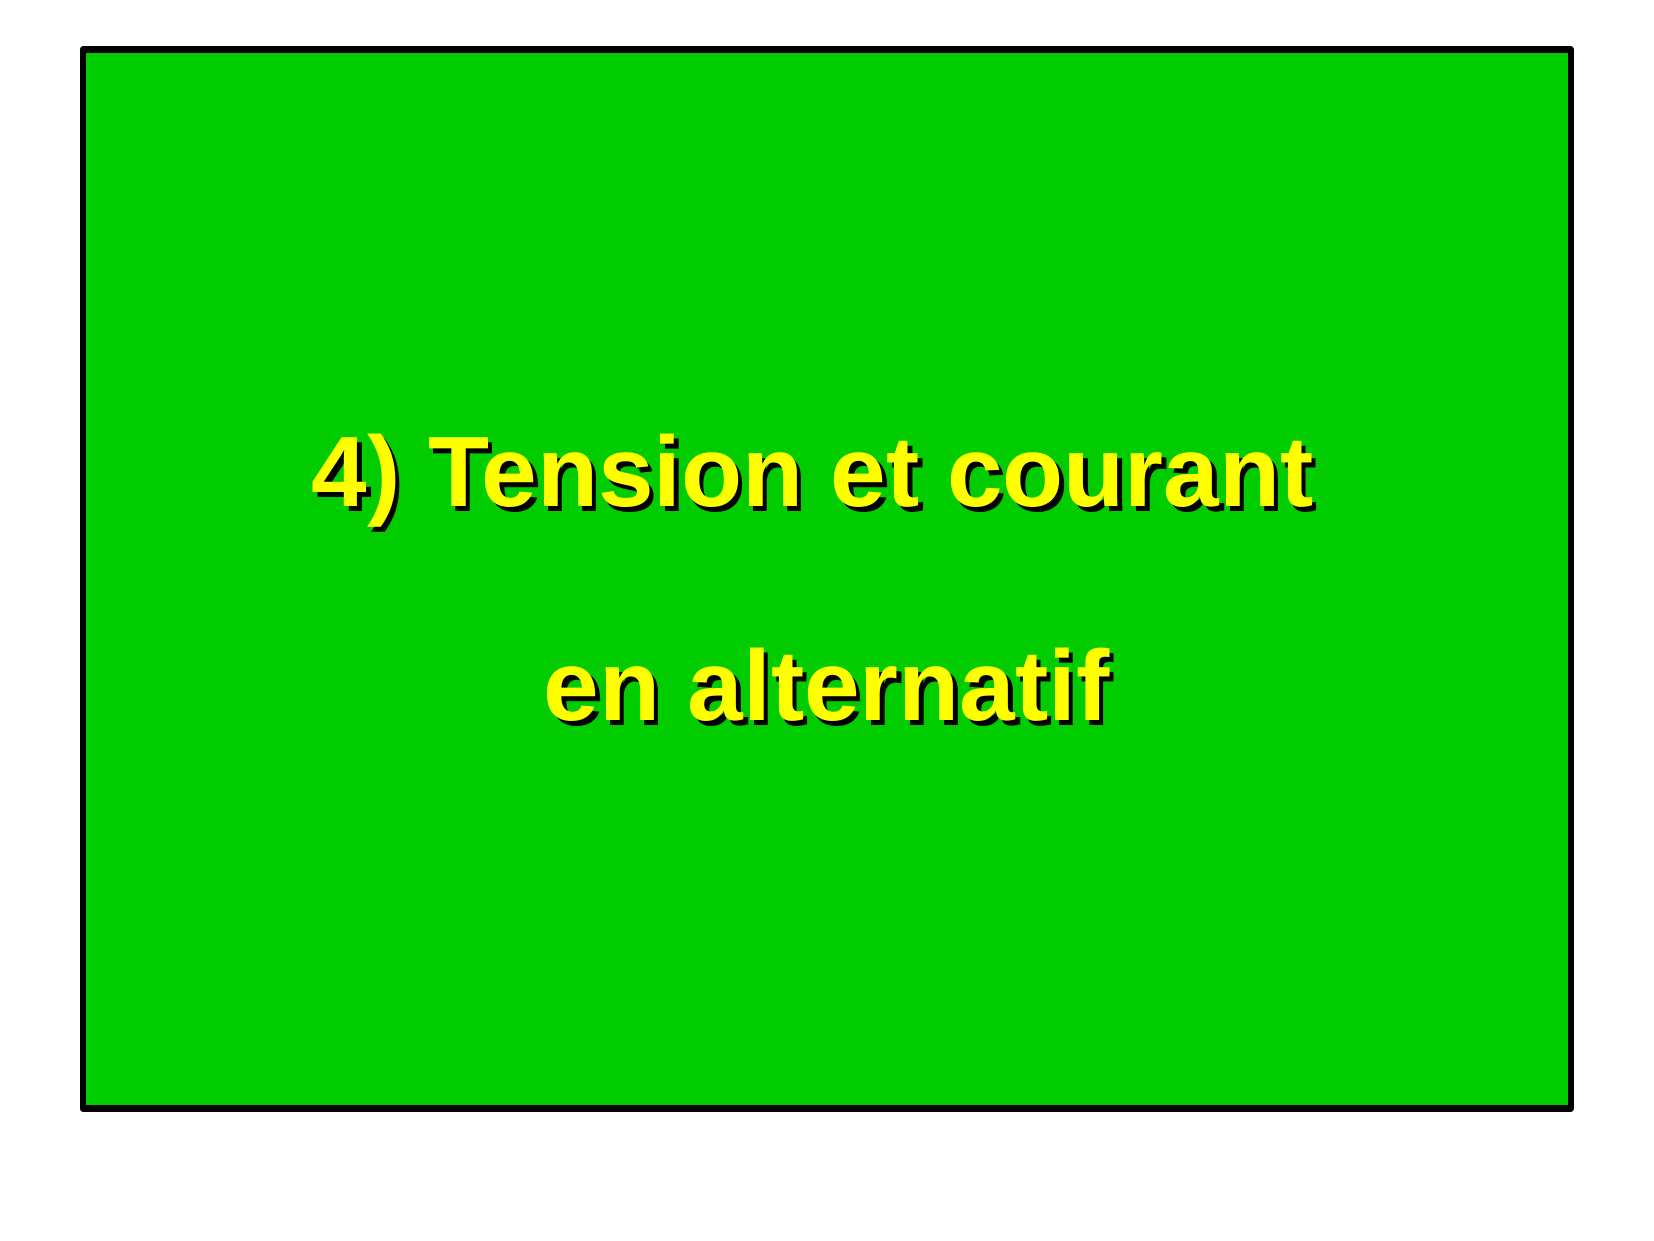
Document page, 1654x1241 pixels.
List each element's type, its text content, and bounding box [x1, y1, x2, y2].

subtitle 4) Tension et courant en alternatif [82, 49, 1571, 1109]
